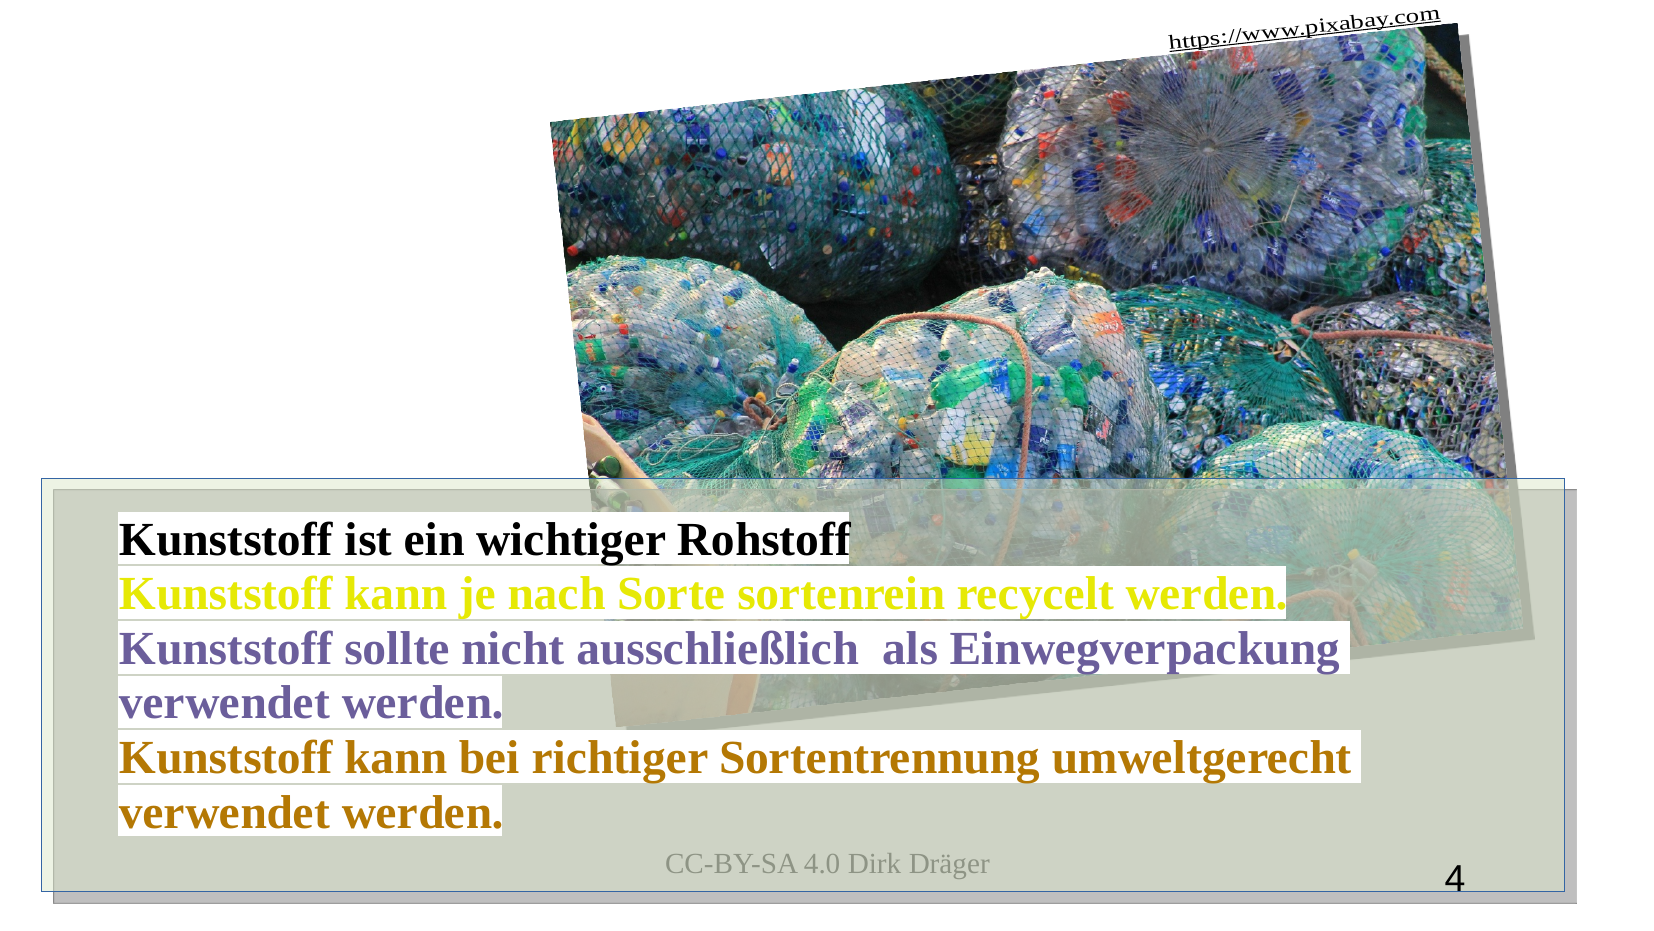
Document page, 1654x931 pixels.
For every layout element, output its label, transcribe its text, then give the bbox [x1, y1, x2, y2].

chart [1037, 0, 1489, 119]
chart [0, 461, 1385, 897]
picture [549, 67, 1507, 478]
text_box <Foliennummer> [1104, 850, 1654, 921]
text_box [1385, 478, 1565, 850]
